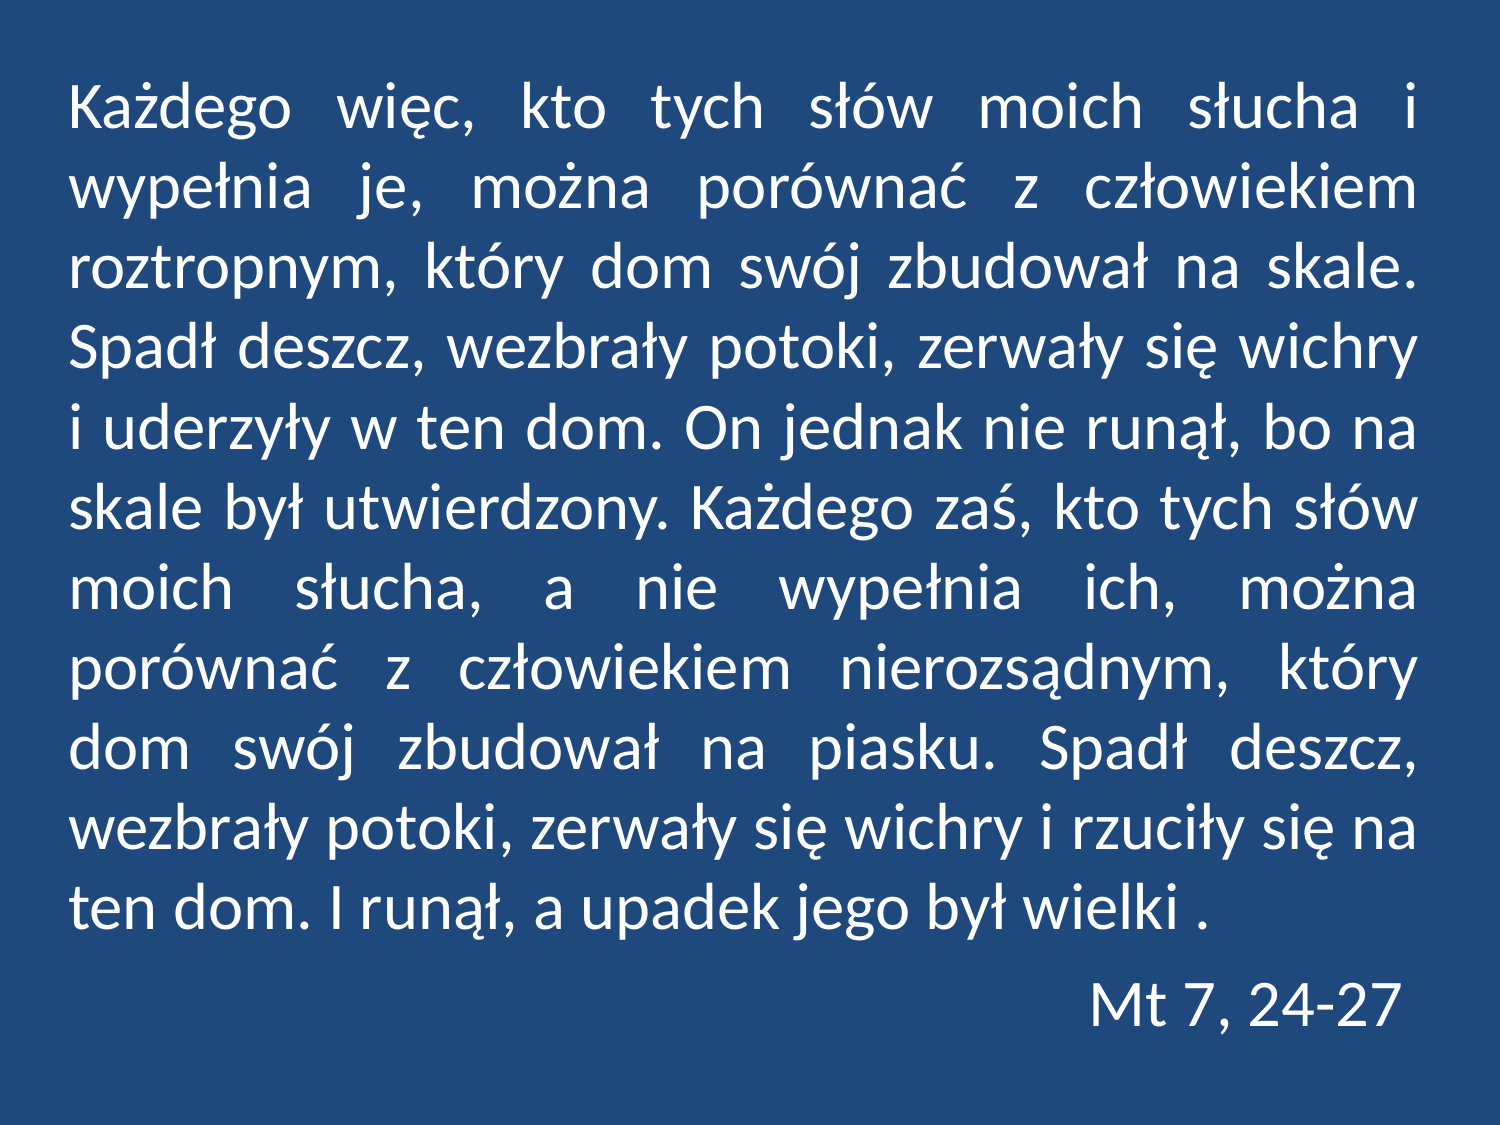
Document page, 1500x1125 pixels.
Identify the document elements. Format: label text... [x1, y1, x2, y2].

list Każdego więc, kto tych słów moich słucha i wypełnia je, można porównać z człowiekiem roztropnym, który dom swój zbudował na skale. Spadł deszcz, wezbrały potoki, zerwały się wichry i uderzyły w ten dom. On jednak nie runął, bo na skale był utwierdzony. Każdego zaś, kto tych słów moich słucha, a nie wypełnia ich, można porównać z człowiekiem nierozsądnym, który dom swój zbudował na piasku. Spadł deszcz, wezbrały potoki, zerwały się wichry i rzuciły się na ten dom. I runął, a upadek jego był wielki . Mt 7, 24-27 [53, 54, 1436, 1095]
